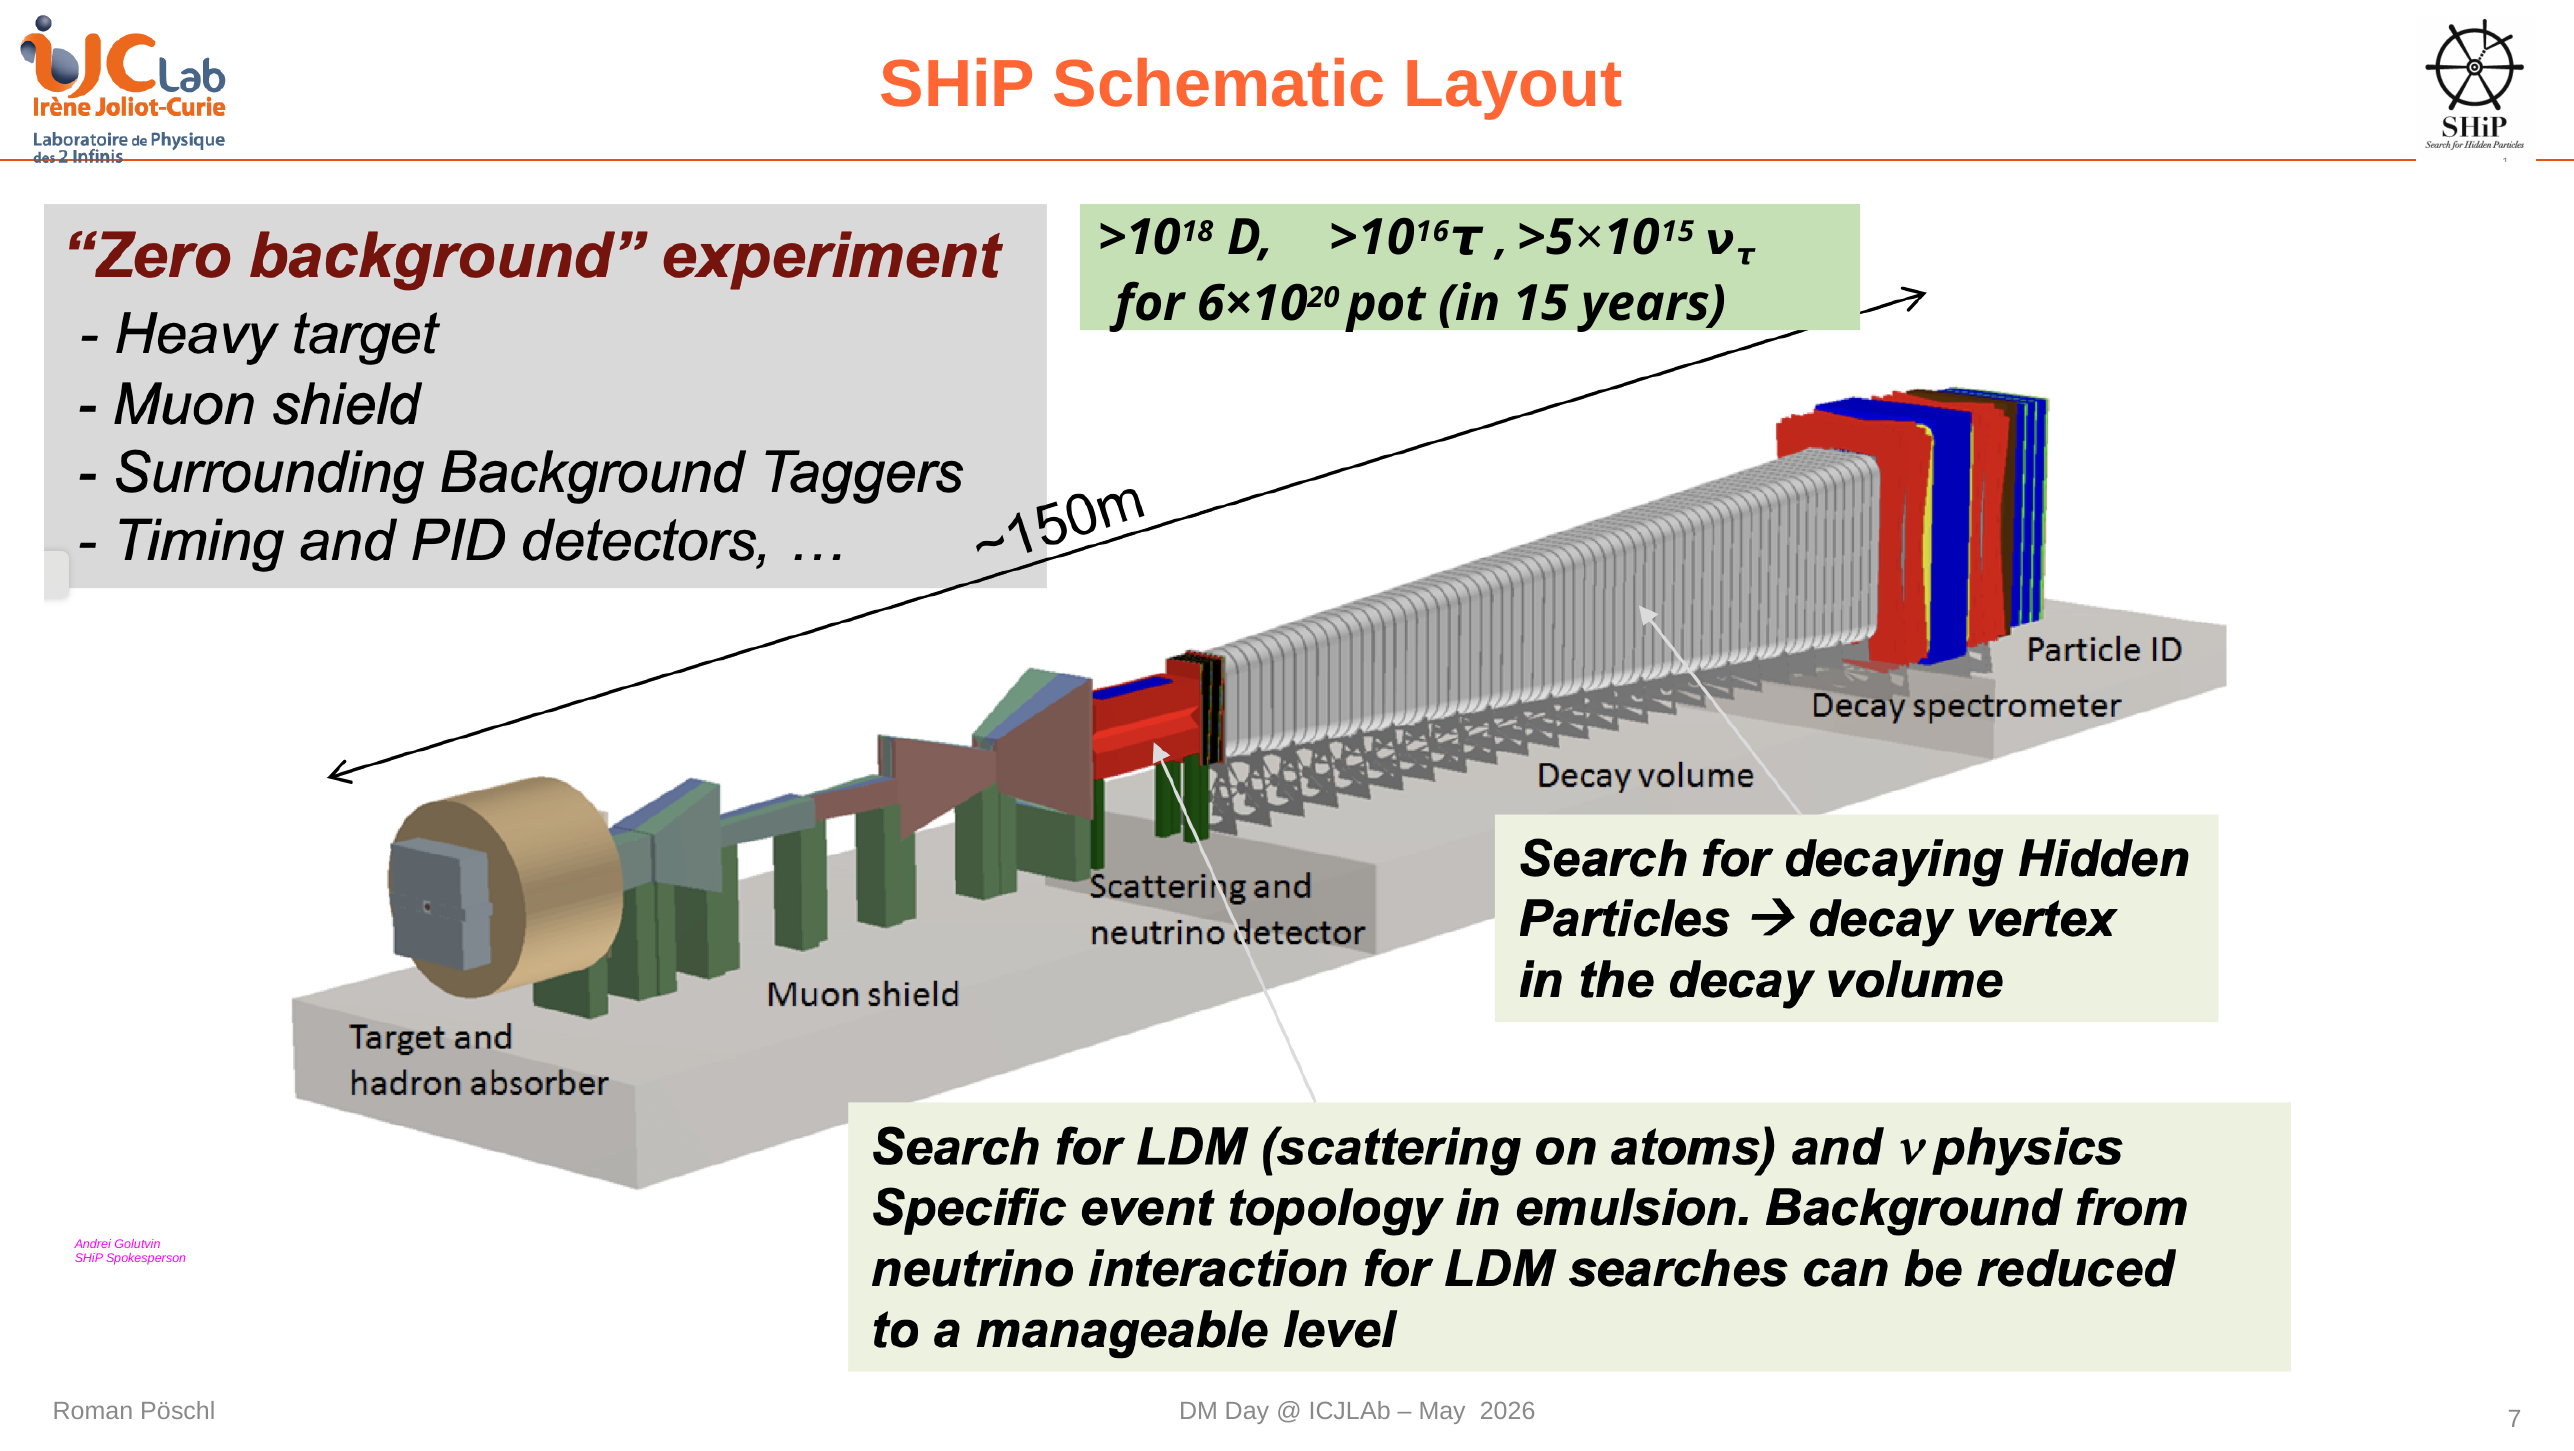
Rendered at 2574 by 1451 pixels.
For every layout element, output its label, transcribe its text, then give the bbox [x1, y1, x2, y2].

text_box Andrei Golutvin SHiP Spokesperson [60, 1230, 424, 1329]
picture [44, 196, 2291, 1397]
text_box >1018 D, >1016τ , >5×1015 ντ for 6×1020 pot (in 15 years) [1080, 204, 1861, 331]
picture [2416, 11, 2536, 162]
picture [4, 0, 241, 178]
title SHiP Schematic Layout [93, 34, 2410, 132]
